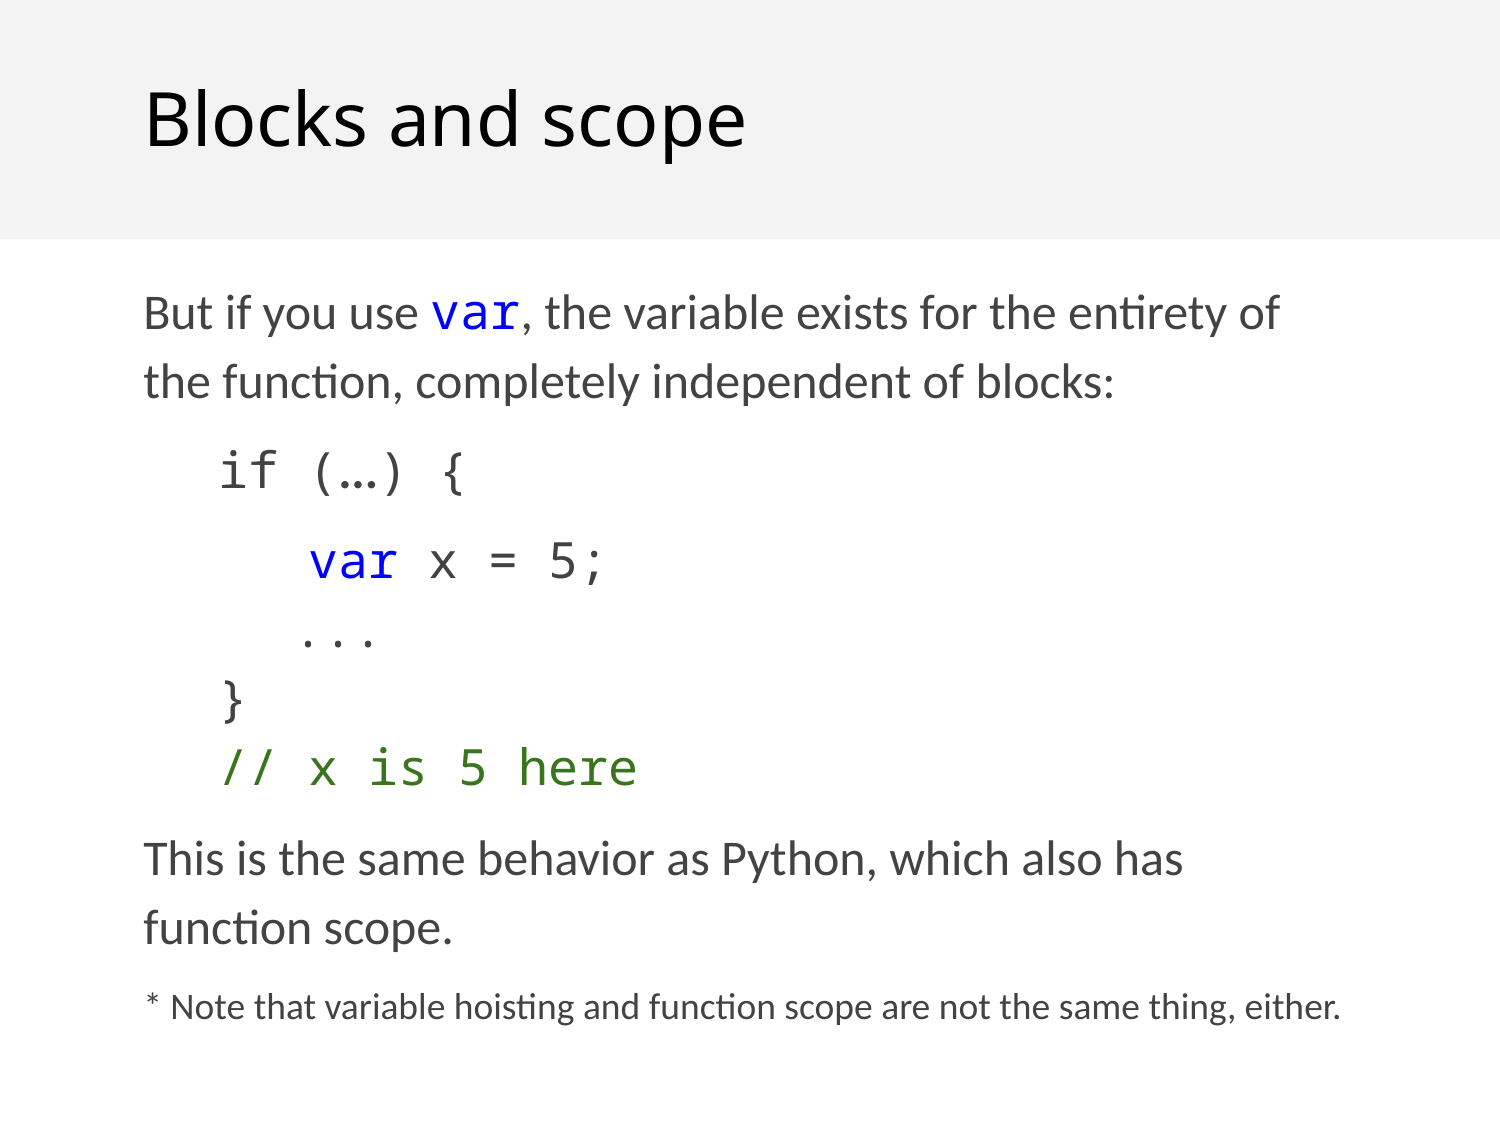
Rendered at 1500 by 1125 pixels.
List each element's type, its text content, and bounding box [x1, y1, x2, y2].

title Blocks and scope [128, 56, 1372, 183]
list But if you use var, the variable exists for the entirety of the function, completely independent of blocks: if (...) { var x = 5; ... } // x is 5 here This is the same behavior as Python, which also has function scope. * Note that variable hoisting and function scope are not the same thing, either. [128, 255, 1372, 1103]
